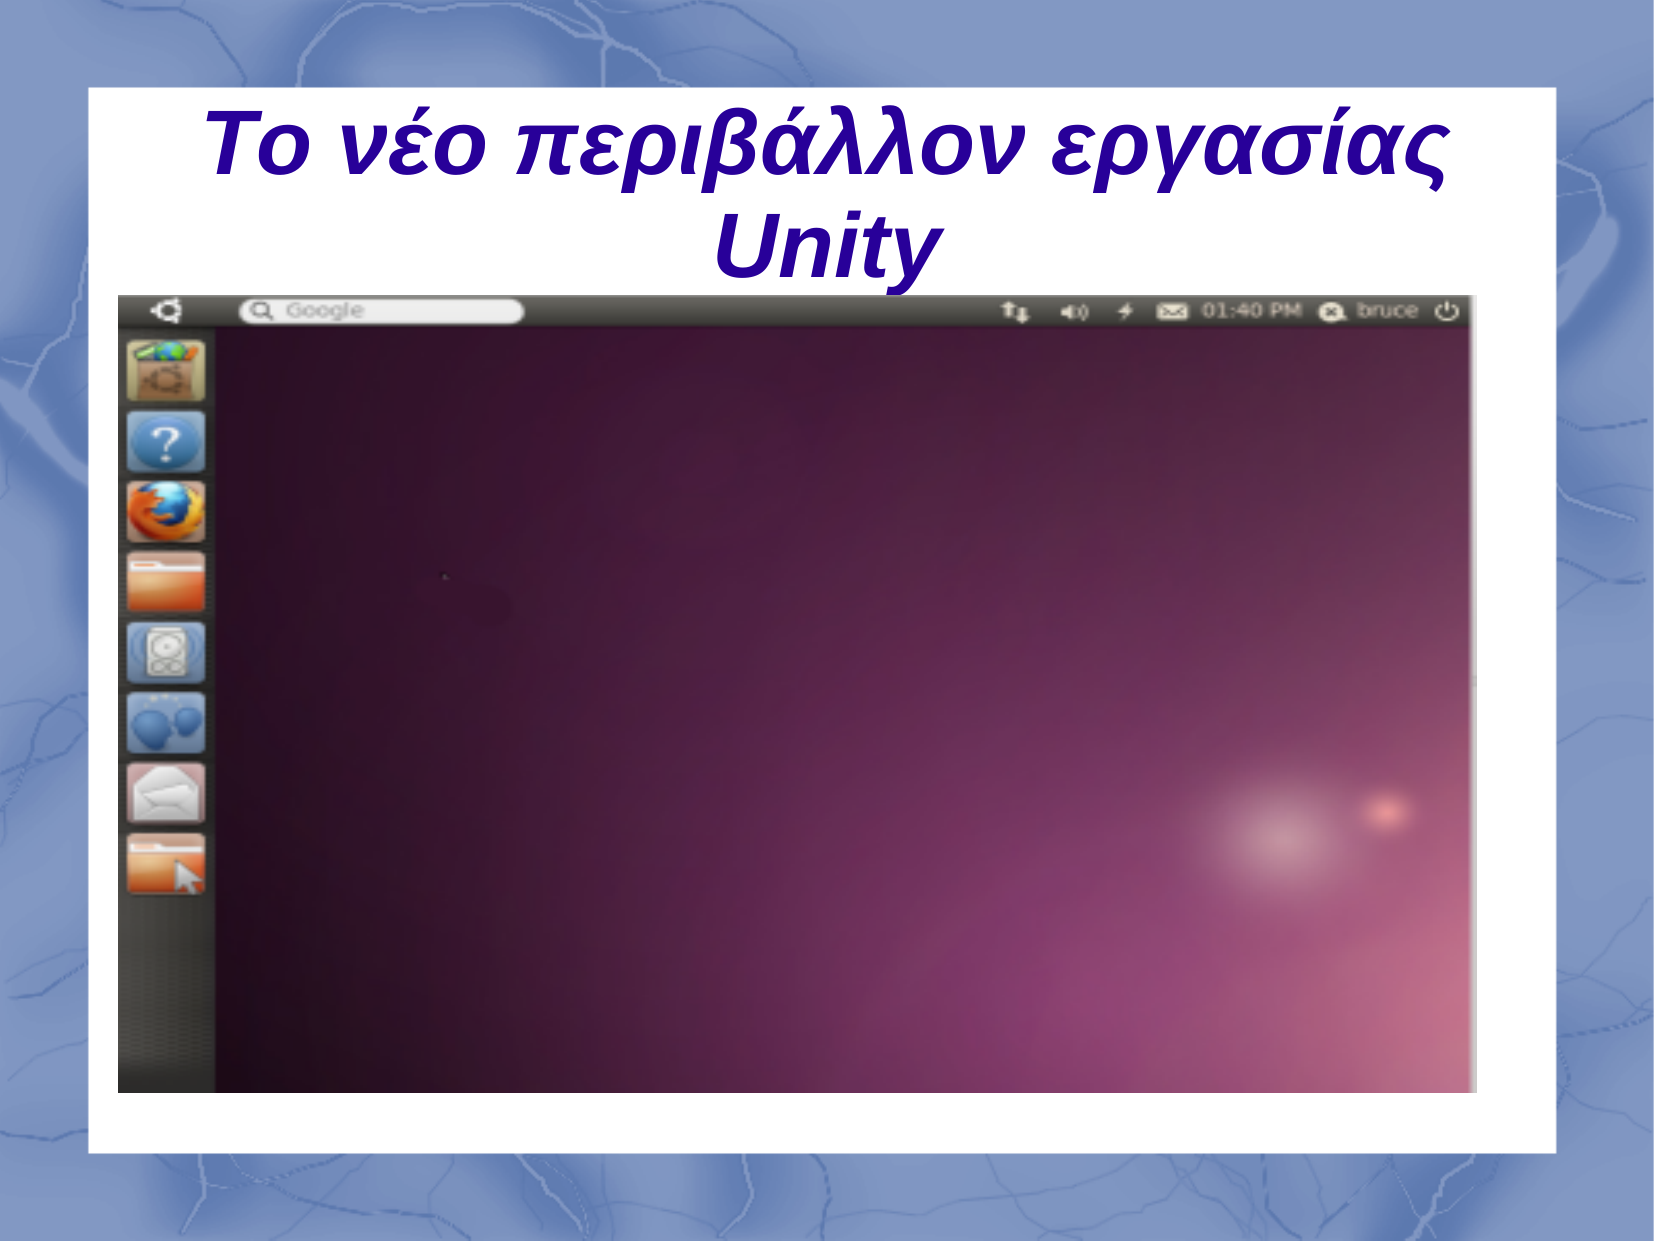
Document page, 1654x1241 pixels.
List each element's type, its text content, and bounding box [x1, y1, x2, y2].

picture [0, 0, 1654, 1241]
title Το νέο περιβάλλον εργασίας Unity [118, 91, 1536, 297]
